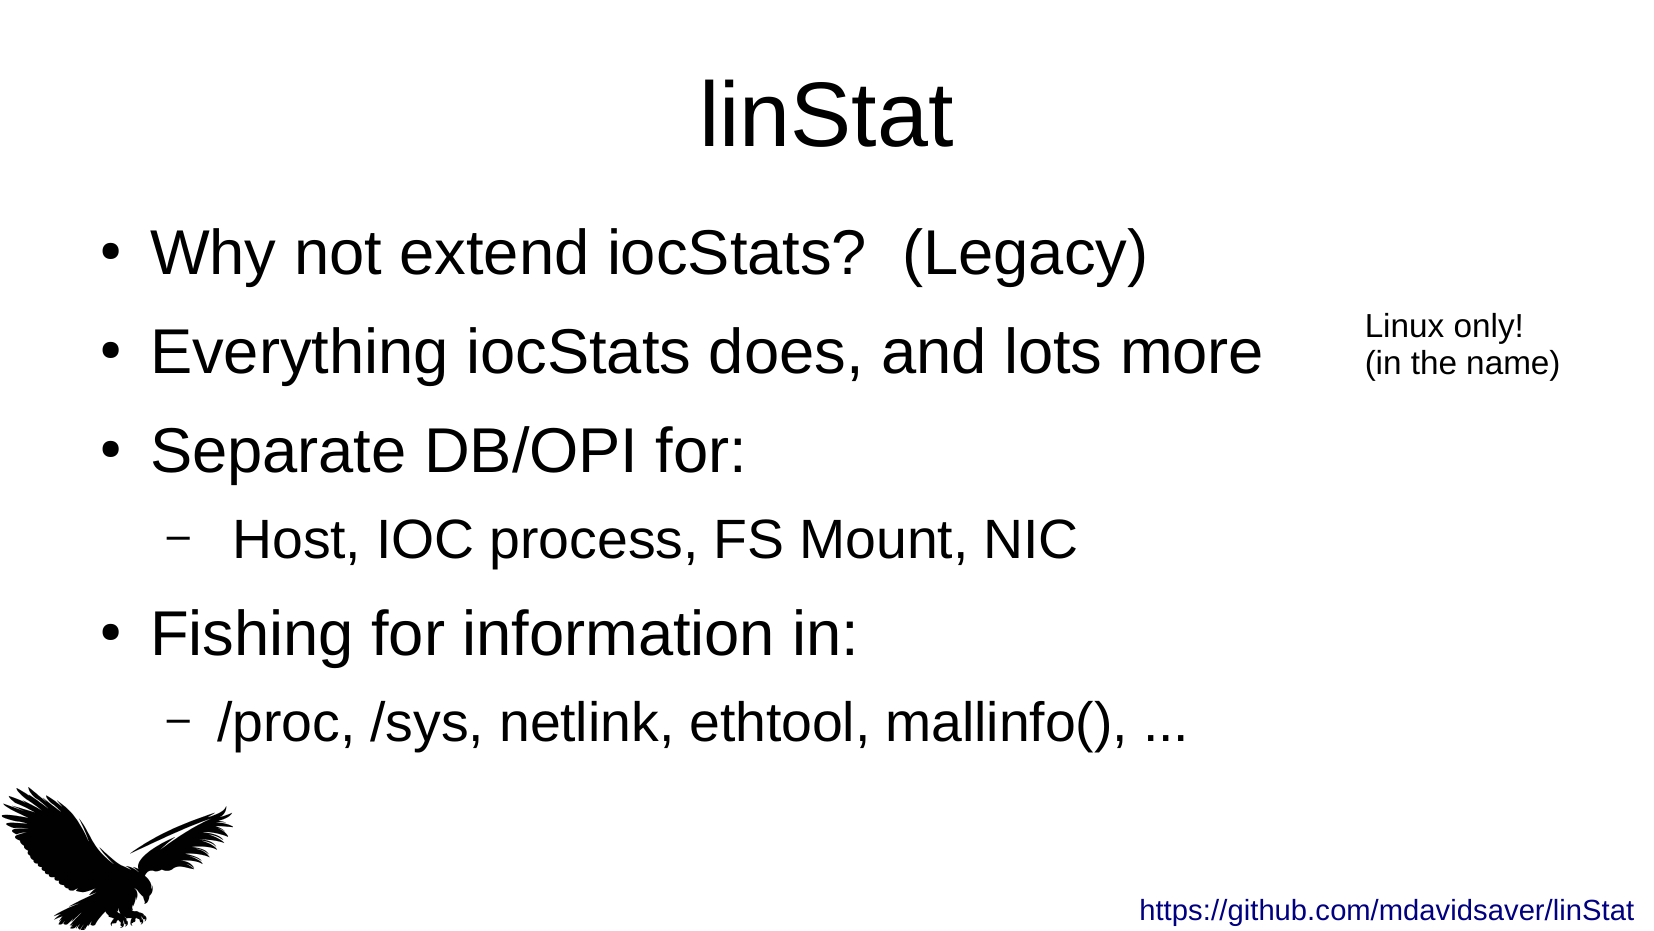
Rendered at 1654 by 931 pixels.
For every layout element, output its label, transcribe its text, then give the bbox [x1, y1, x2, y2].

text_box Linux only! (in the name) [1350, 300, 1576, 389]
title linStat [82, 37, 1571, 193]
picture [1, 787, 233, 930]
list Why not extend iocStats? (Legacy) Everything iocStats does, and lots more Separate DB/OPI for: Host, IOC process, FS Mount, NIC Fishing for information in: /proc, /sys, netlink, ethtool, mallinfo(), ... [82, 217, 1571, 758]
